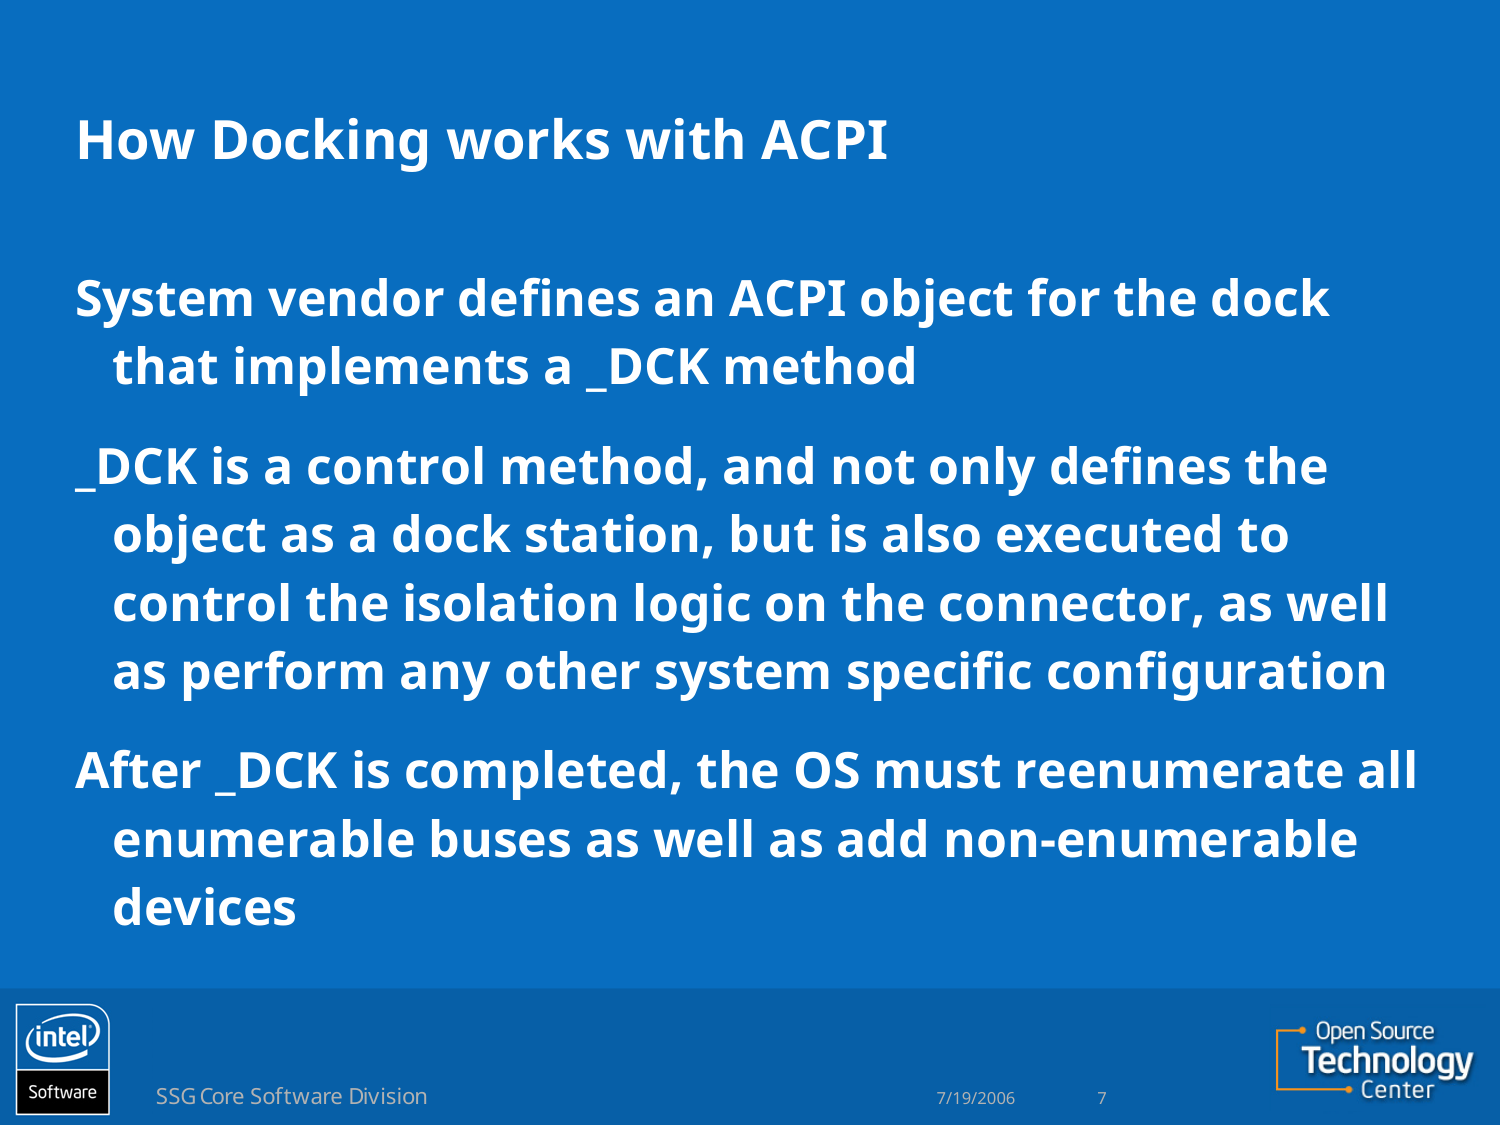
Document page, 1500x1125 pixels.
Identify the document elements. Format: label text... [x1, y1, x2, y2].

title How Docking works with ACPI [75, 44, 1425, 233]
picture [0, 0, 1500, 1125]
list System vendor defines an ACPI object for the dock that implements a _DCK method _DCK is a control method, and not only defines the object as a dock station, but is also executed to control the isolation logic on the connector, as well as perform any other system specific configuration After _DCK is completed, the OS must reenumerate all enumerable buses as well as add non-enumerable devices [75, 263, 1425, 1006]
